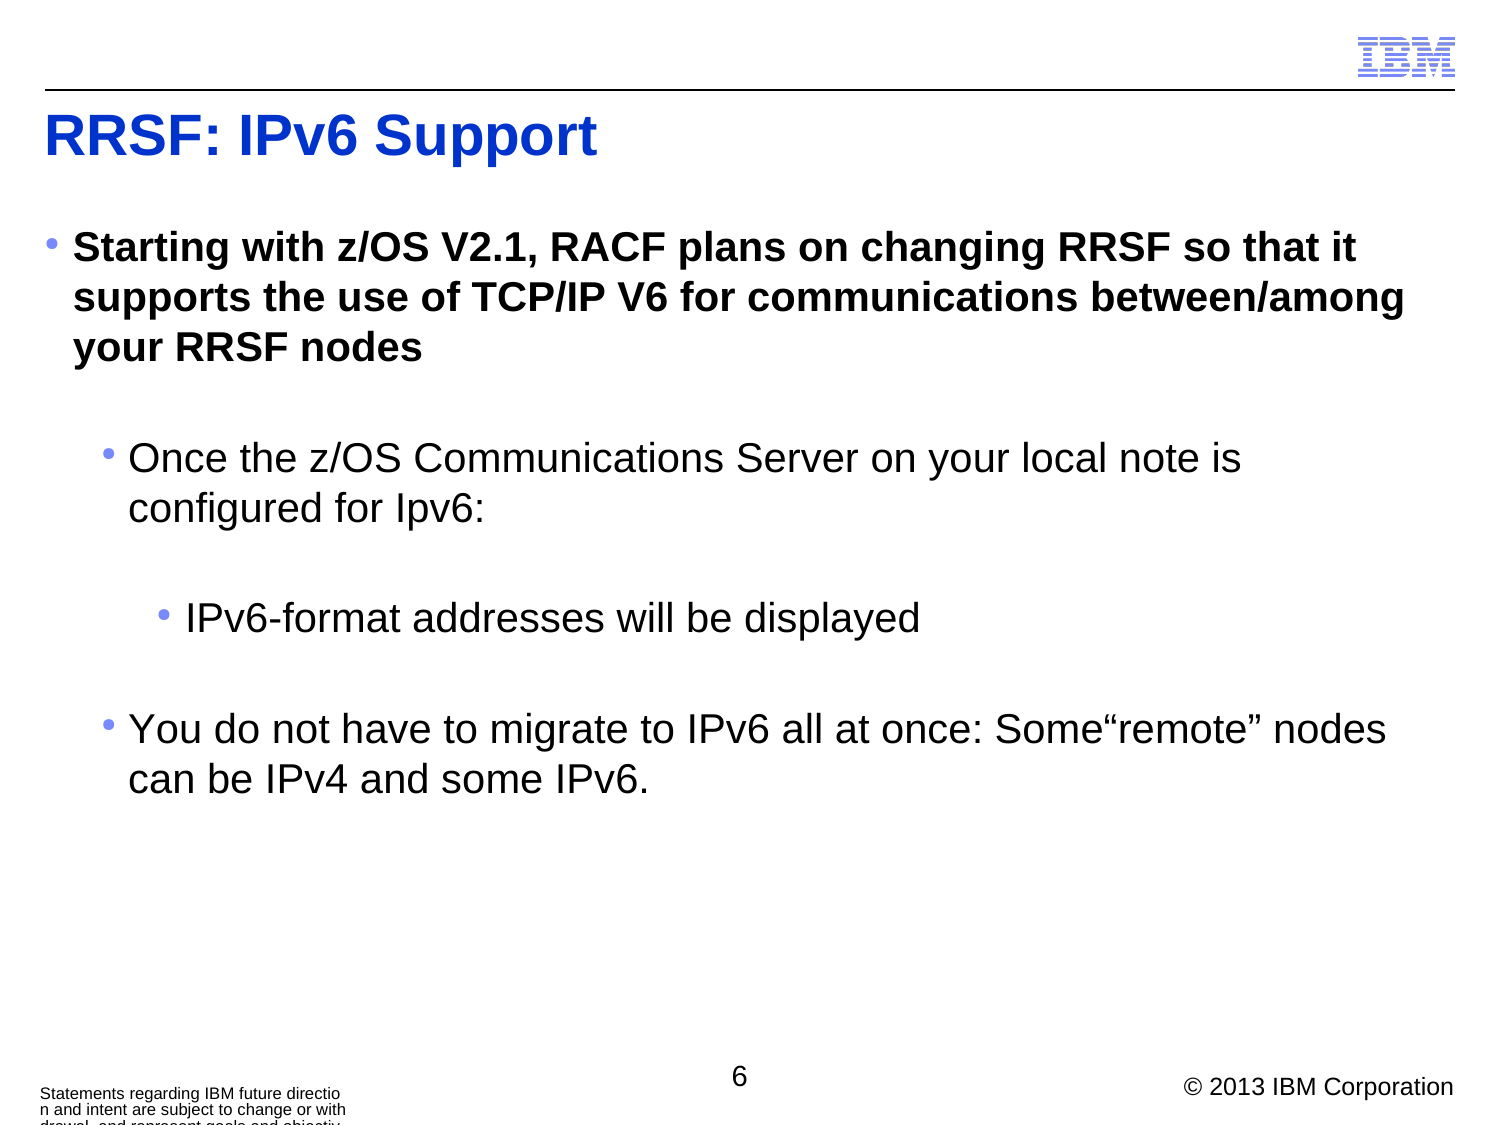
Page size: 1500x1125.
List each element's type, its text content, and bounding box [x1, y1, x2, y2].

title RRSF: IPv6 Support [29, 97, 1463, 176]
list Starting with z/OS V2.1, RACF plans on changing RRSF so that it supports the use of TCP/IP V6 for communications between/among your RRSF nodes Once the z/OS Communications Server on your local note is configured for Ipv6: IPv6-format addresses will be displayed You do not have to migrate to IPv6 all at once: Some“remote” nodes can be IPv4 and some IPv6. [29, 212, 1438, 1043]
picture [1358, 37, 1455, 77]
